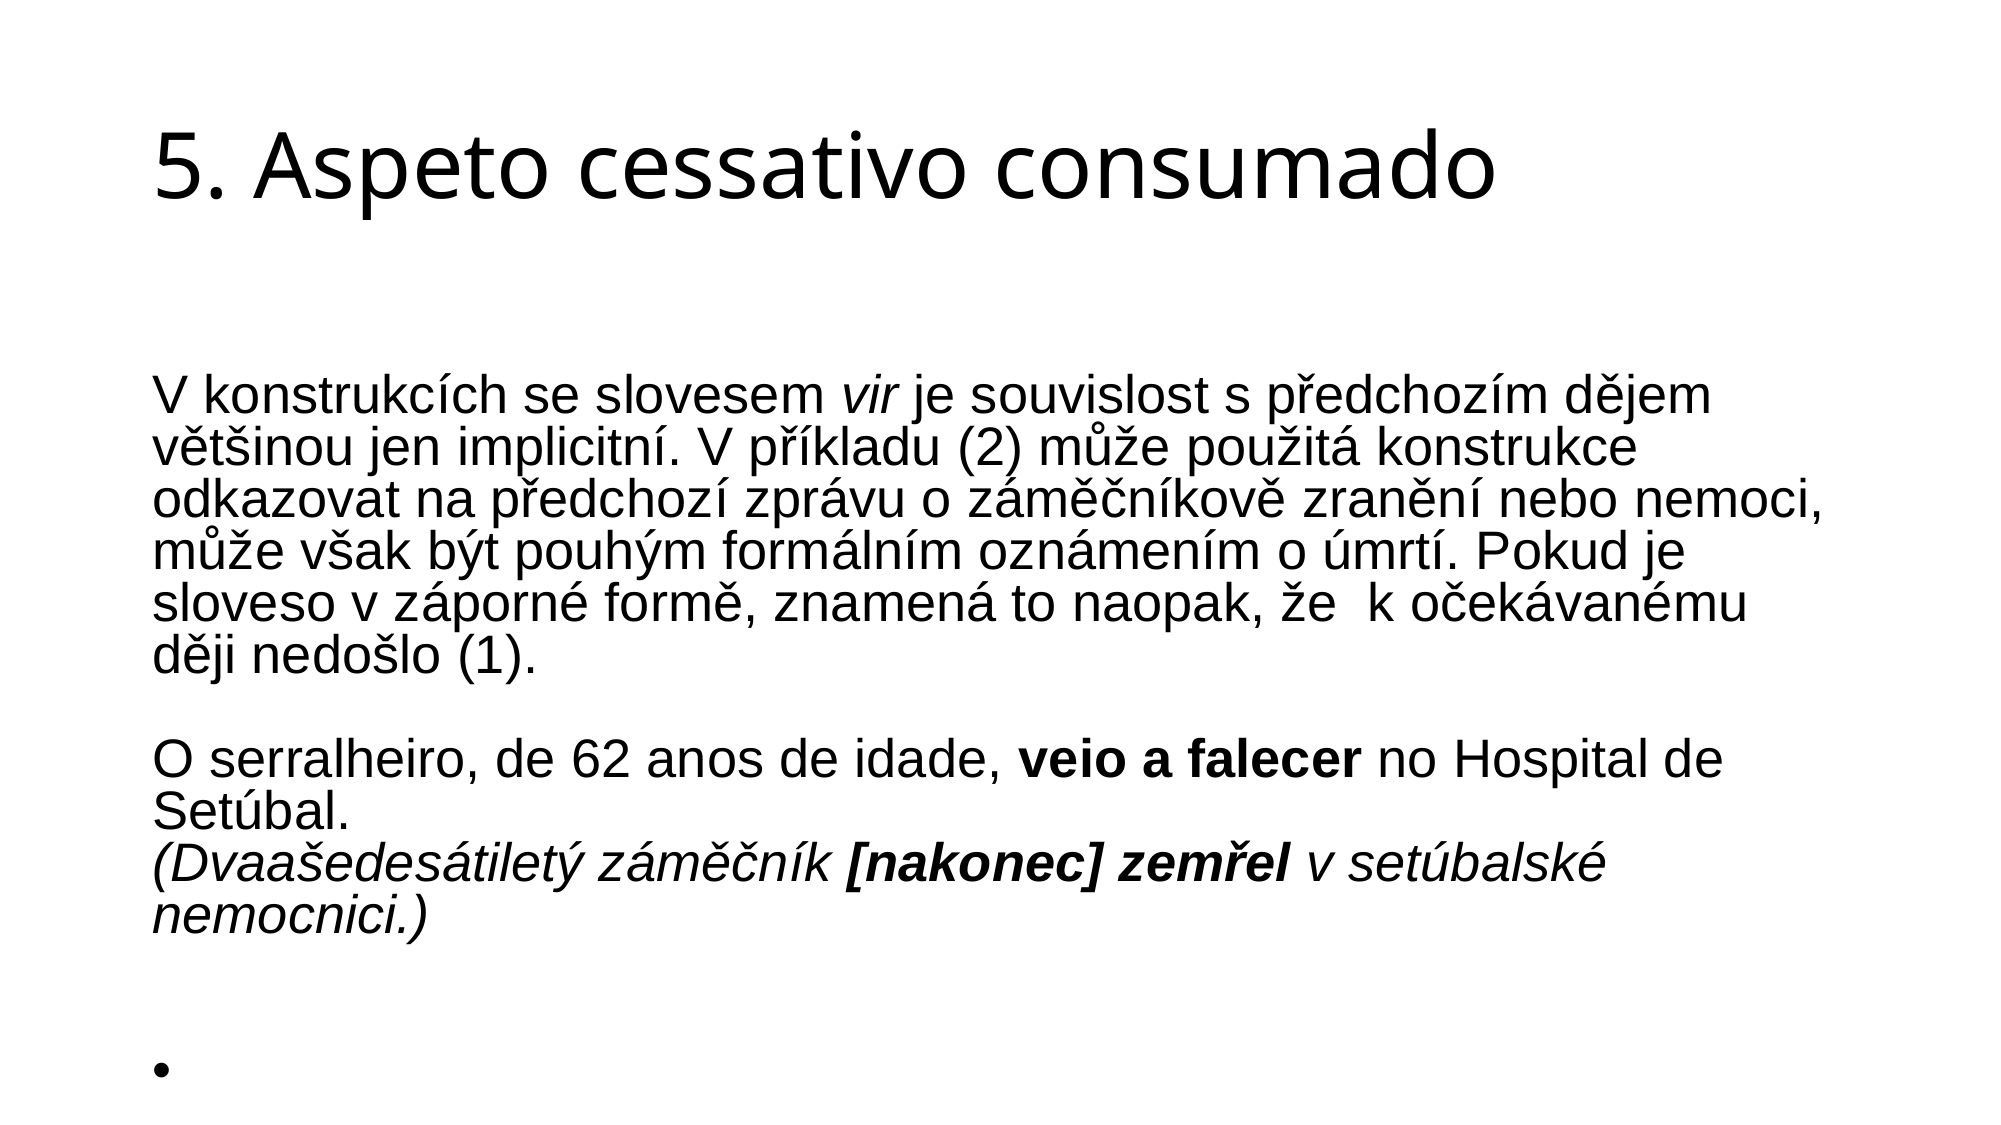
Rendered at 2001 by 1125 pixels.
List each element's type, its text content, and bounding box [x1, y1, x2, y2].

title 5. Aspeto cessativo consumado [137, 59, 1863, 278]
list V konstrukcích se slovesem vir je souvislost s předchozím dějem většinou jen implicitní. V příkladu (2) může použitá konstrukce odkazovat na předchozí zprávu o záměčníkově zranění nebo nemoci, může však být pouhým formálním oznámením o úmrtí. Pokud je sloveso v záporné formě, znamená to naopak, že k očekávanému ději nedošlo (1). O serralheiro, de 62 anos de idade, veio a falecer no Hospital de Setúbal. (Dvaašedesátiletý záměčník [nakonec] zemřel v setúbalské nemocnici.) [137, 299, 1863, 1014]
